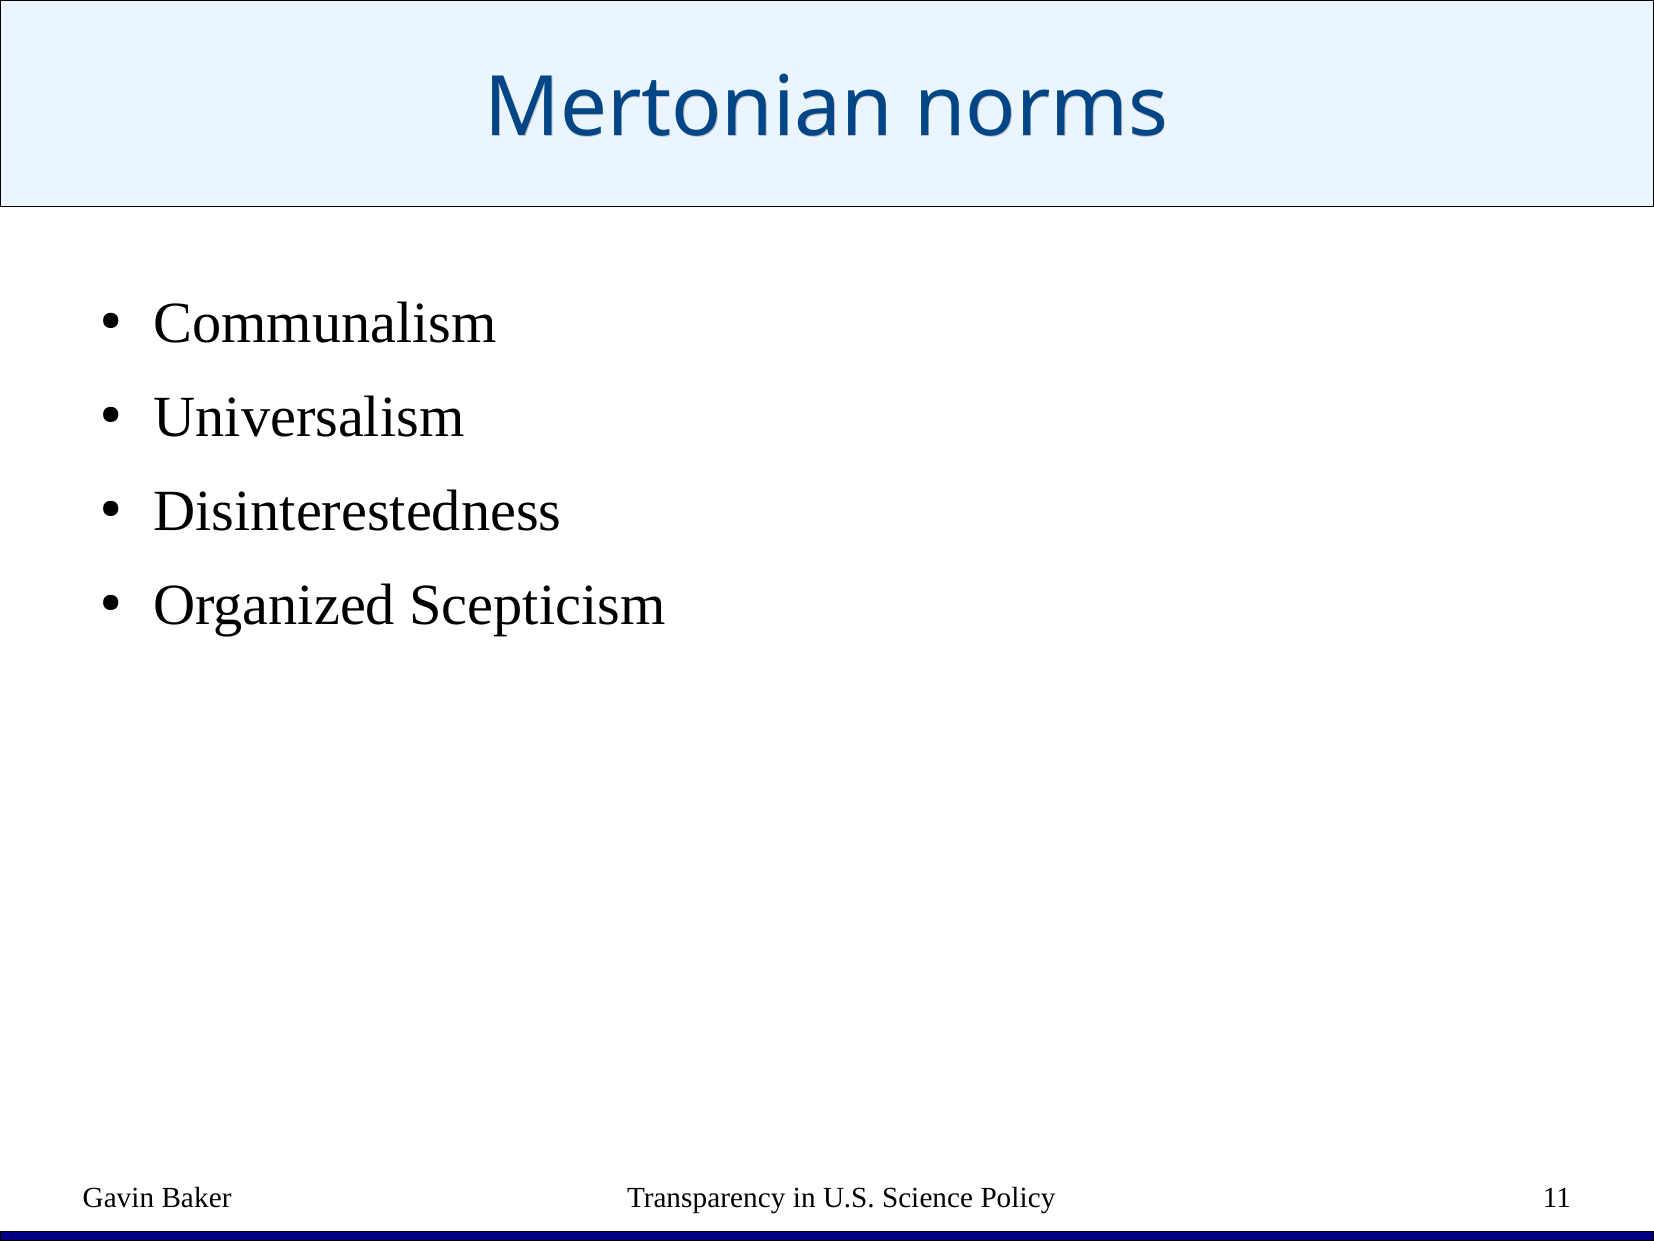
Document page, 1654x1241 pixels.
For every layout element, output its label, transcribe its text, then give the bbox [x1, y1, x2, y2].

title Mertonian norms [82, 36, 1571, 170]
list Communalism Universalism Disinterestedness Organized Scepticism [82, 290, 1571, 1094]
